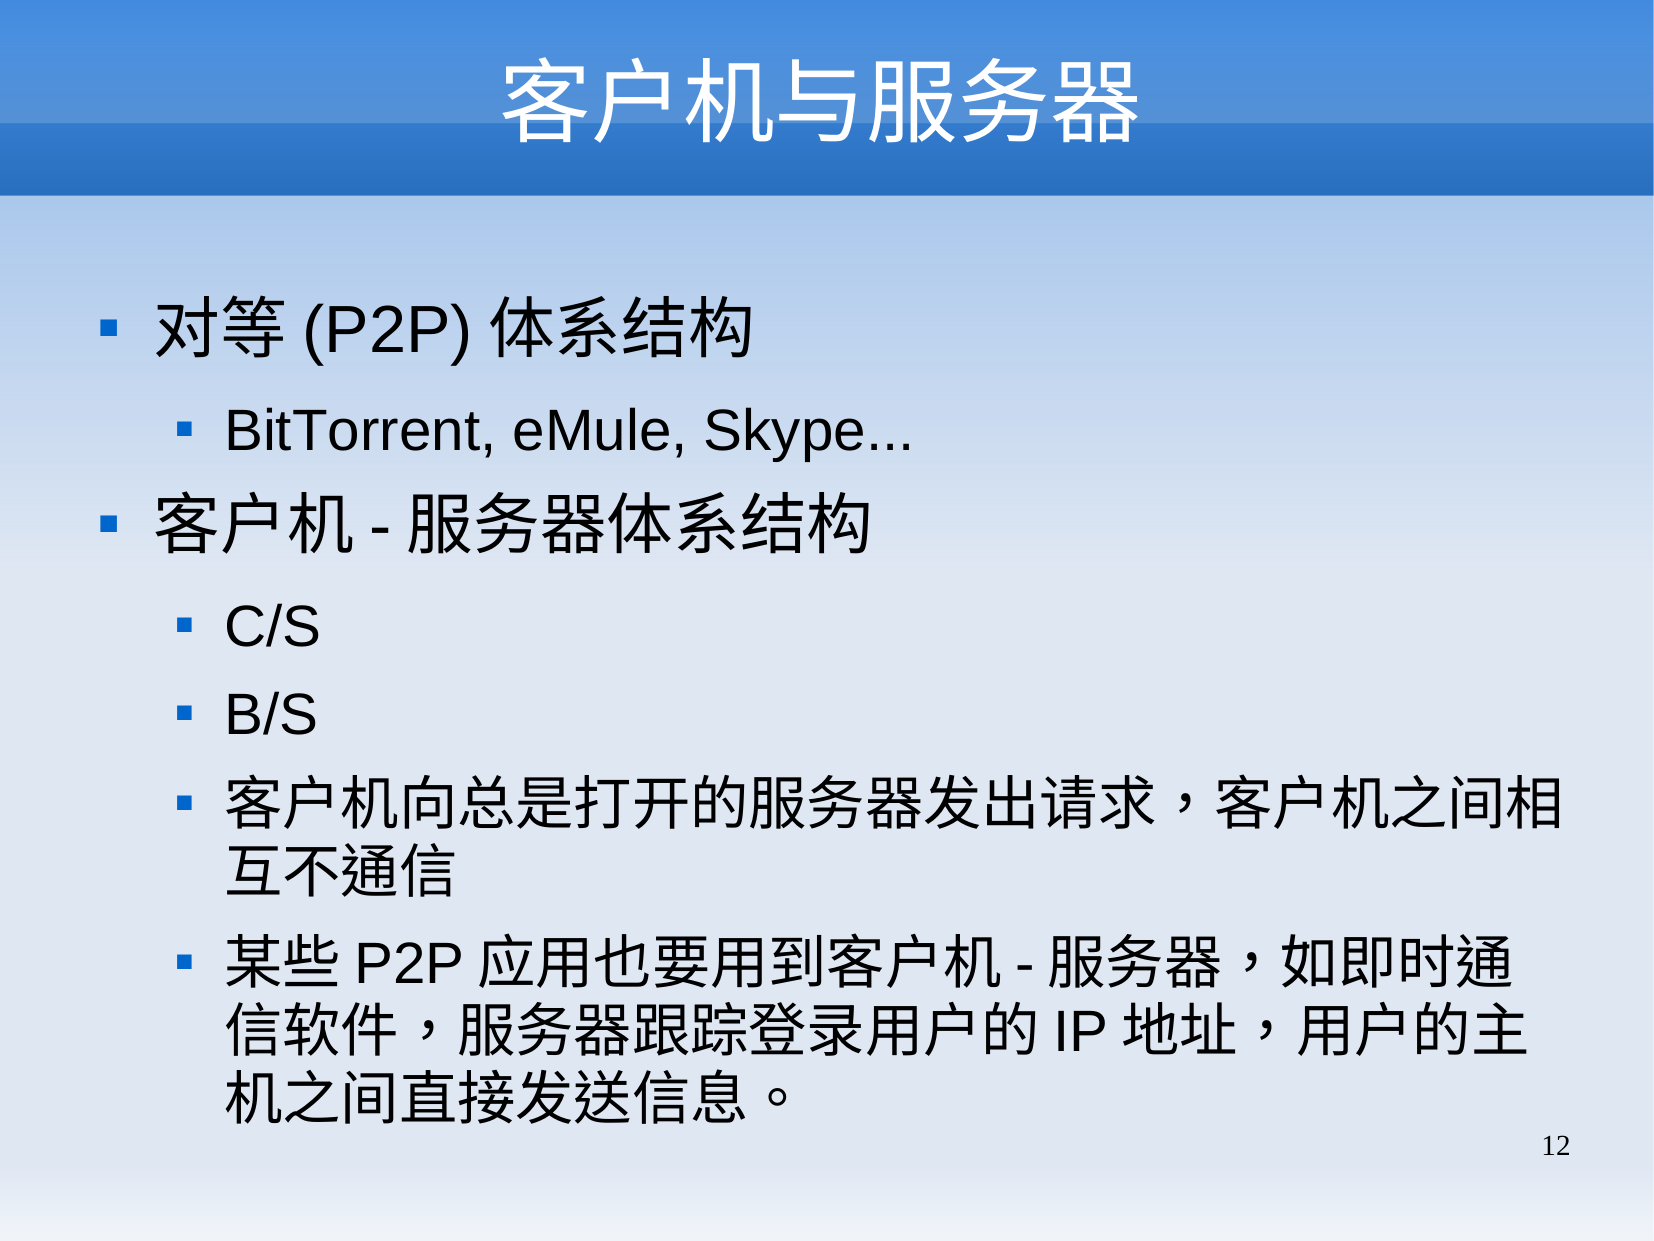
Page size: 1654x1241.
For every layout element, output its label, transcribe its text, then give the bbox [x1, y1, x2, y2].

picture [0, 0, 1654, 1241]
list 对等(P2P)体系结构 BitTorrent, eMule, Skype... 客户机-服务器体系结构 C/S B/S 客户机向总是打开的服务器发出请求，客户机之间相互不通信 某些P2P应用也要用到客户机-服务器，如即时通信软件，服务器跟踪登录用户的IP地址，用户的主机之间直接发送信息。 [82, 290, 1571, 1134]
title 客户机与服务器 [76, 0, 1565, 208]
